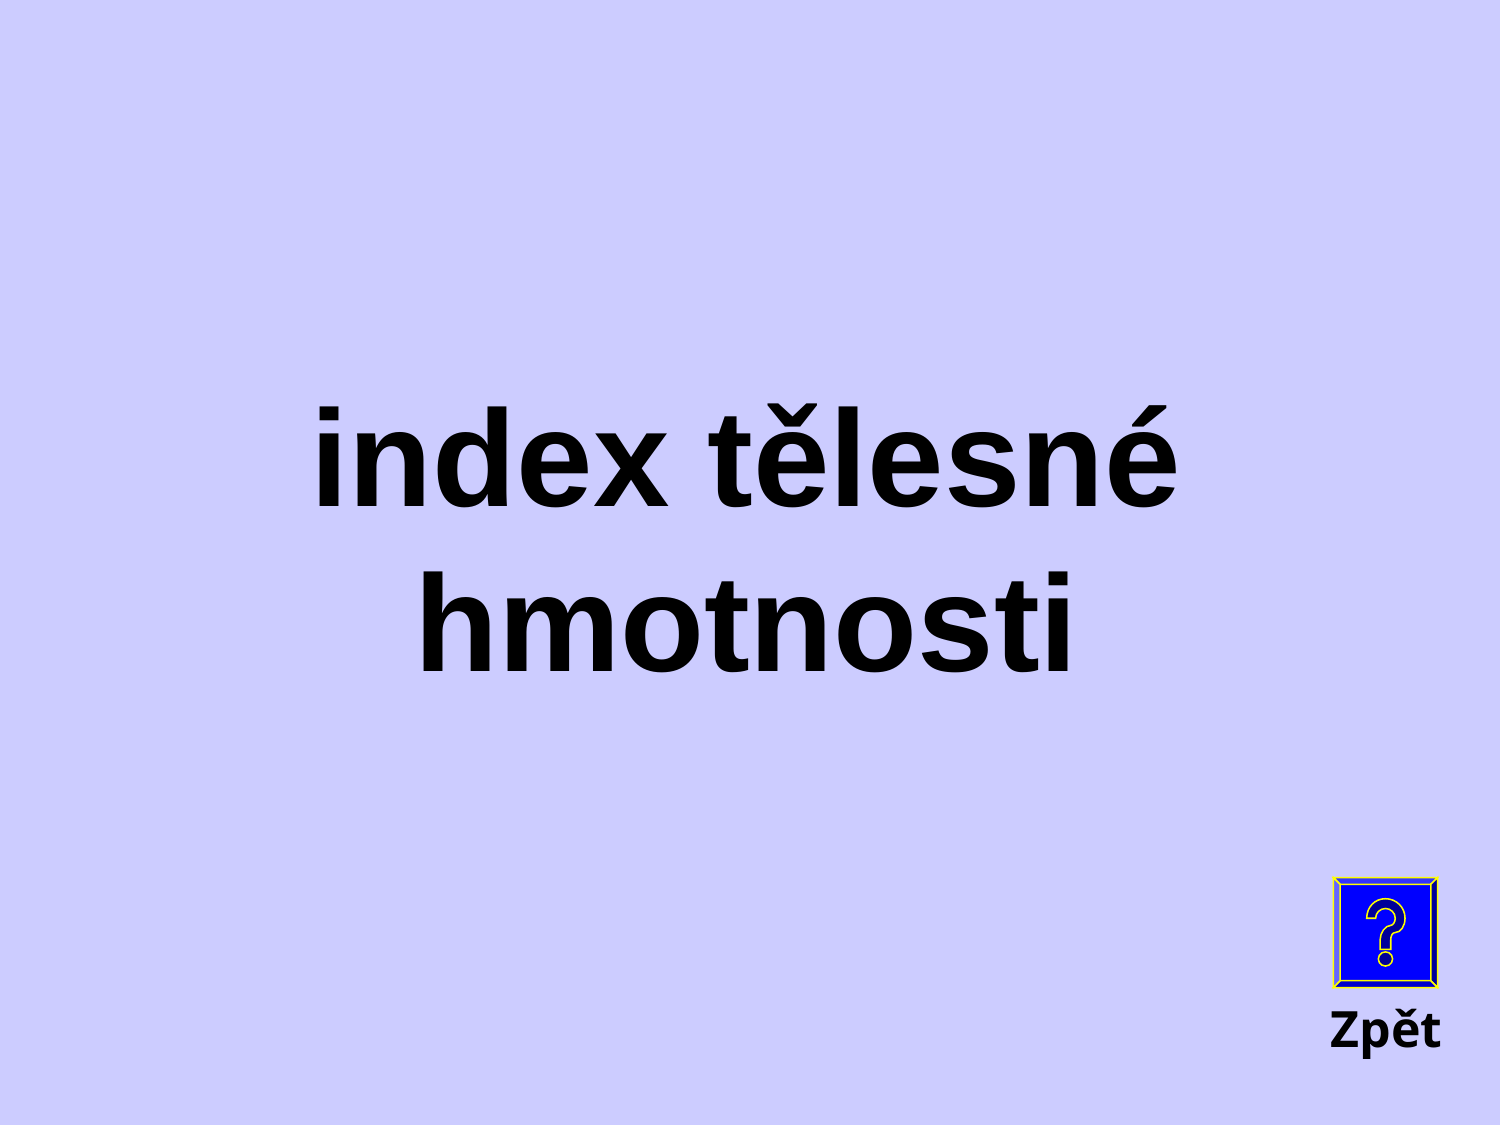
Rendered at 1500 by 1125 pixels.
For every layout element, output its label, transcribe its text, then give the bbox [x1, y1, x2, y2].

text_box index tělesné hmotnosti [55, 361, 1438, 708]
text_box [1334, 877, 1438, 988]
text_box Zpět [1274, 990, 1500, 1066]
